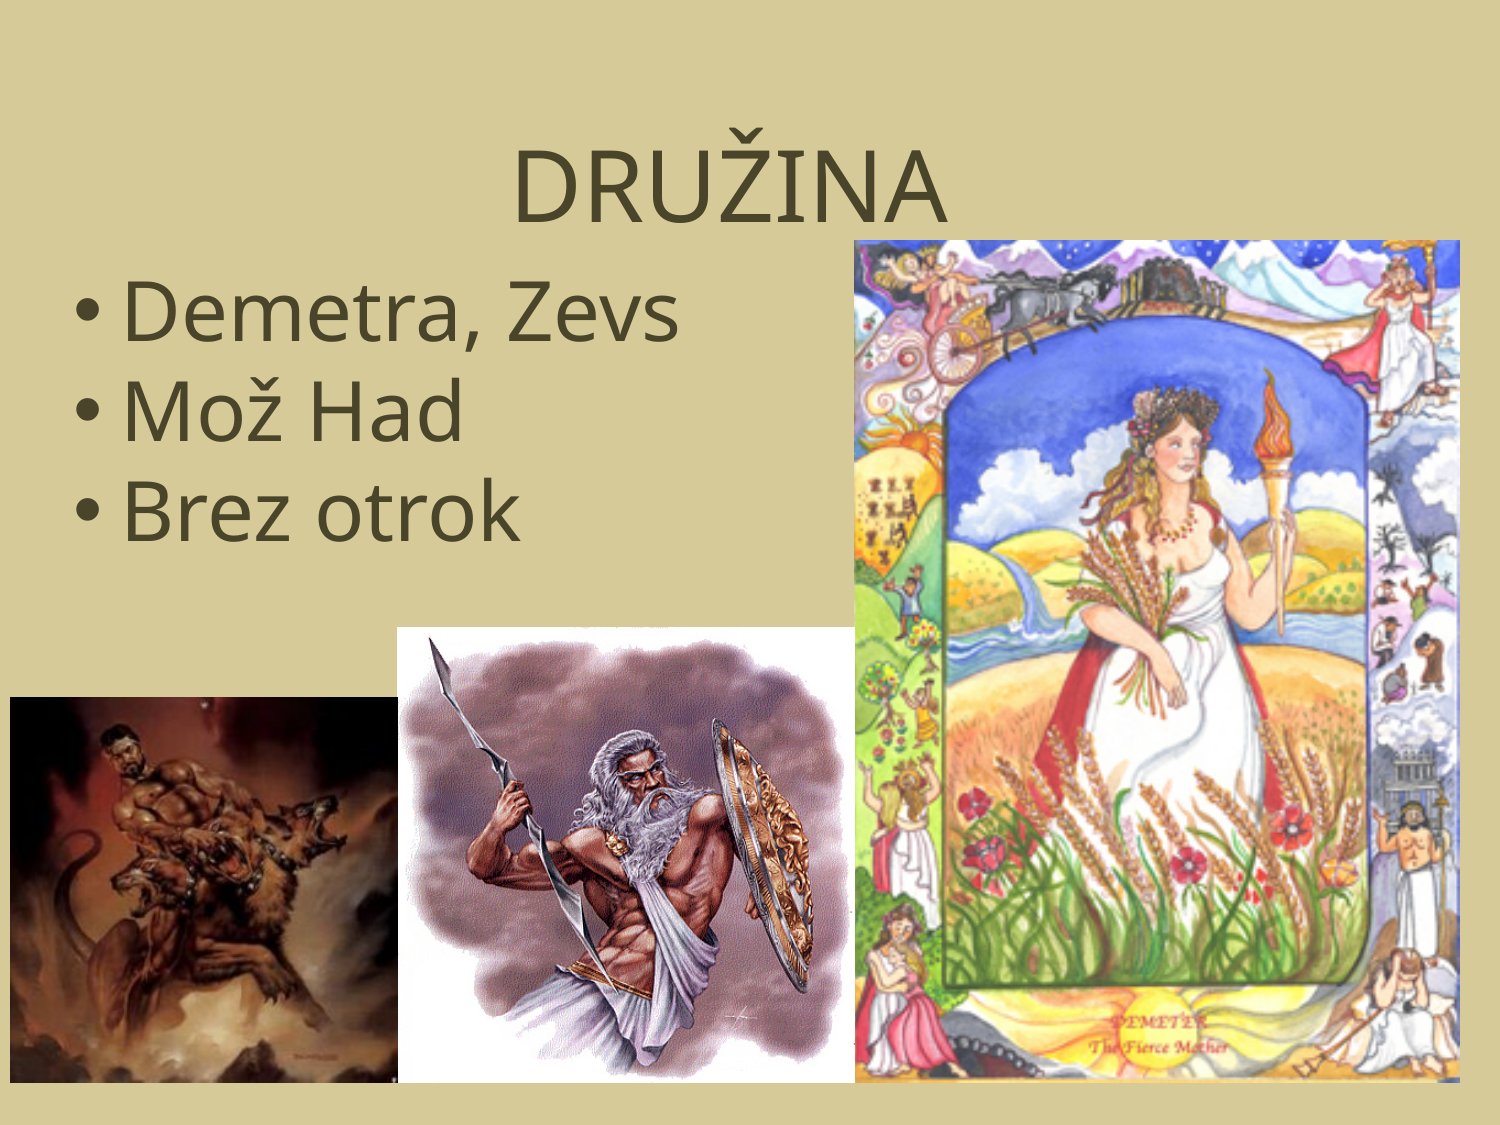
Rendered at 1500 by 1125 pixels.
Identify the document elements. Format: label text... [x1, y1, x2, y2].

text_box DRUŽINA [120, 115, 1338, 250]
text_box Demetra, Zevs Mož Had Brez otrok [58, 251, 697, 666]
picture [0, 0, 1500, 1125]
